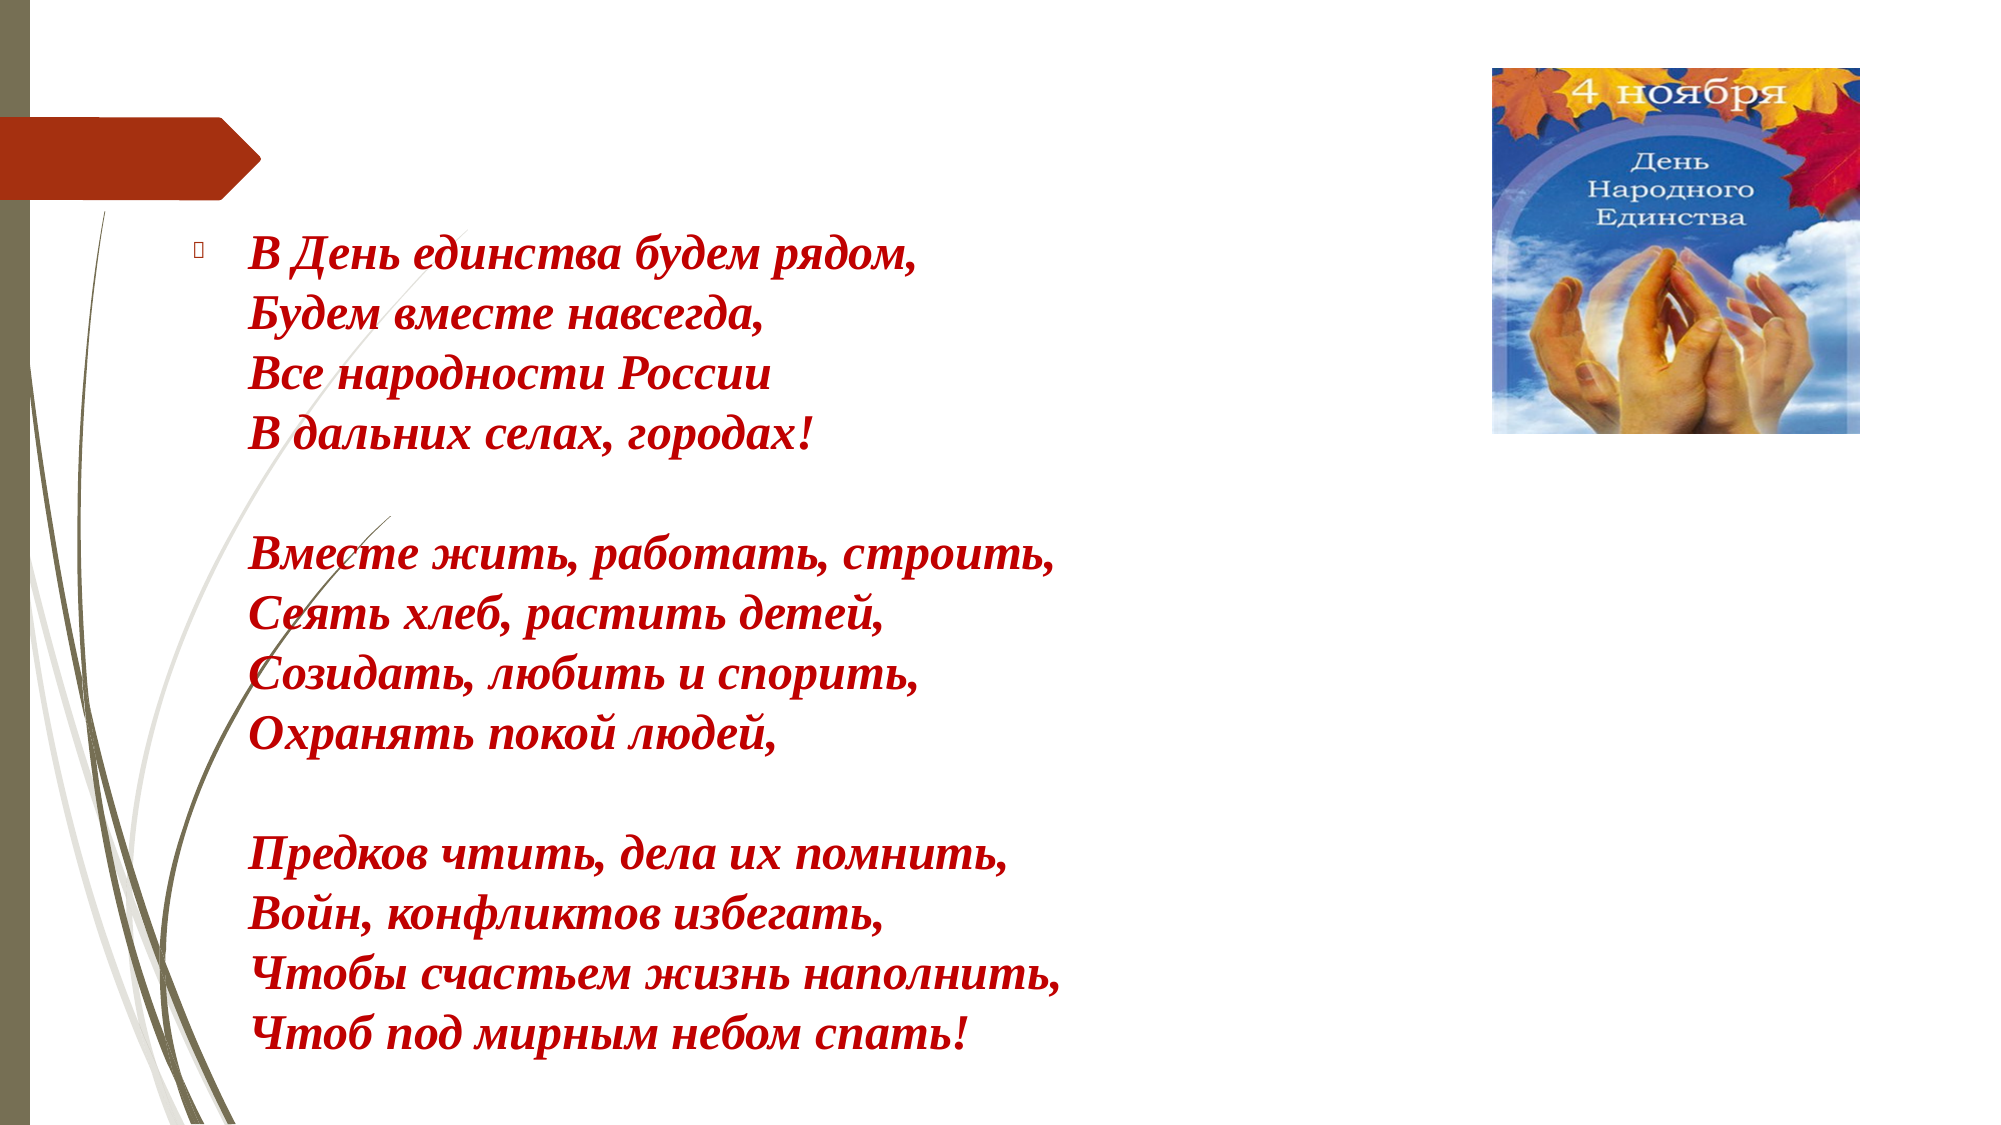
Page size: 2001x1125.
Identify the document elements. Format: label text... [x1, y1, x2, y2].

picture [1492, 68, 1860, 434]
list В День единства будем рядом, Будем вместе навсегда, Все народности России В дальних селах, городах! Вместе жить, работать, строить, Сеять хлеб, растить детей, Созидать, любить и спорить, Охранять покой людей, Предков чтить, дела их помнить, Войн, конфликтов избегать, Чтобы счастьем жизнь наполнить, Чтоб под мирным небом спать! [177, 212, 1109, 1014]
